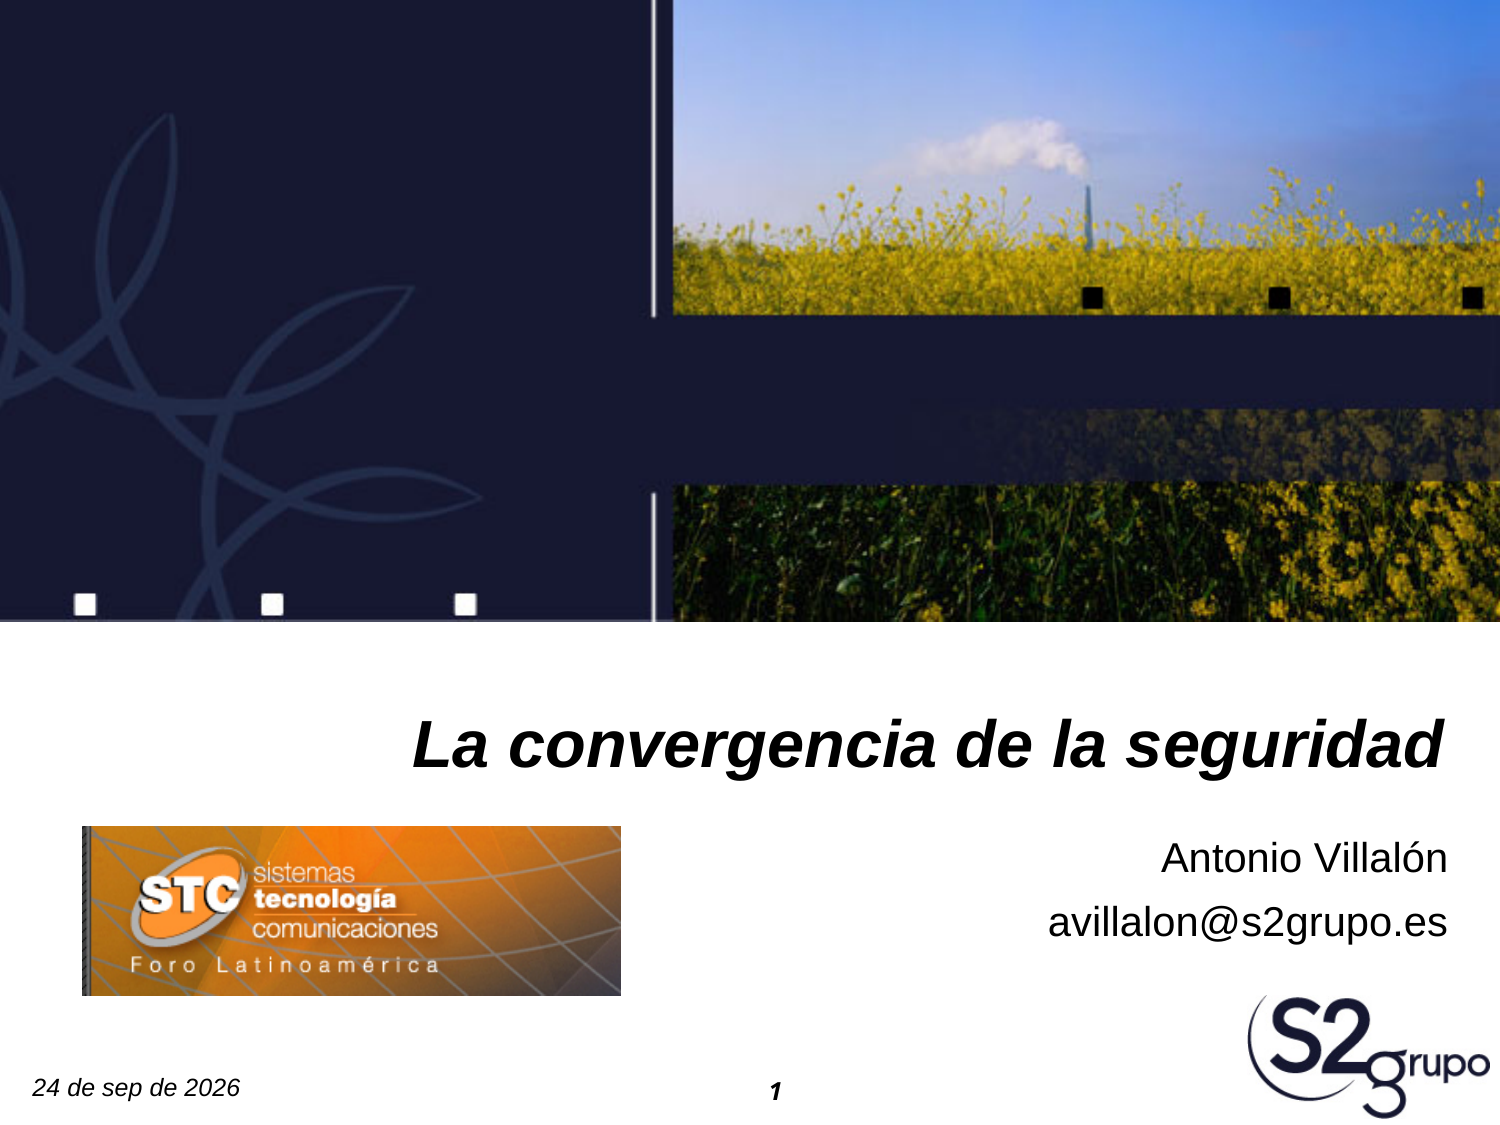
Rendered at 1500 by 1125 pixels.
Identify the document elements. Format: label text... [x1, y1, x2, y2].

picture [82, 826, 621, 996]
text_box 30 de ene de 2008 [17, 1065, 368, 1110]
title La convergencia de la seguridad [236, 679, 1461, 810]
text_box 29 [584, 1065, 798, 1125]
text_box Antonio Villalón avillalon@s2grupo.es [856, 826, 1464, 954]
text_box [0, 0, 1500, 622]
picture [1247, 995, 1490, 1119]
